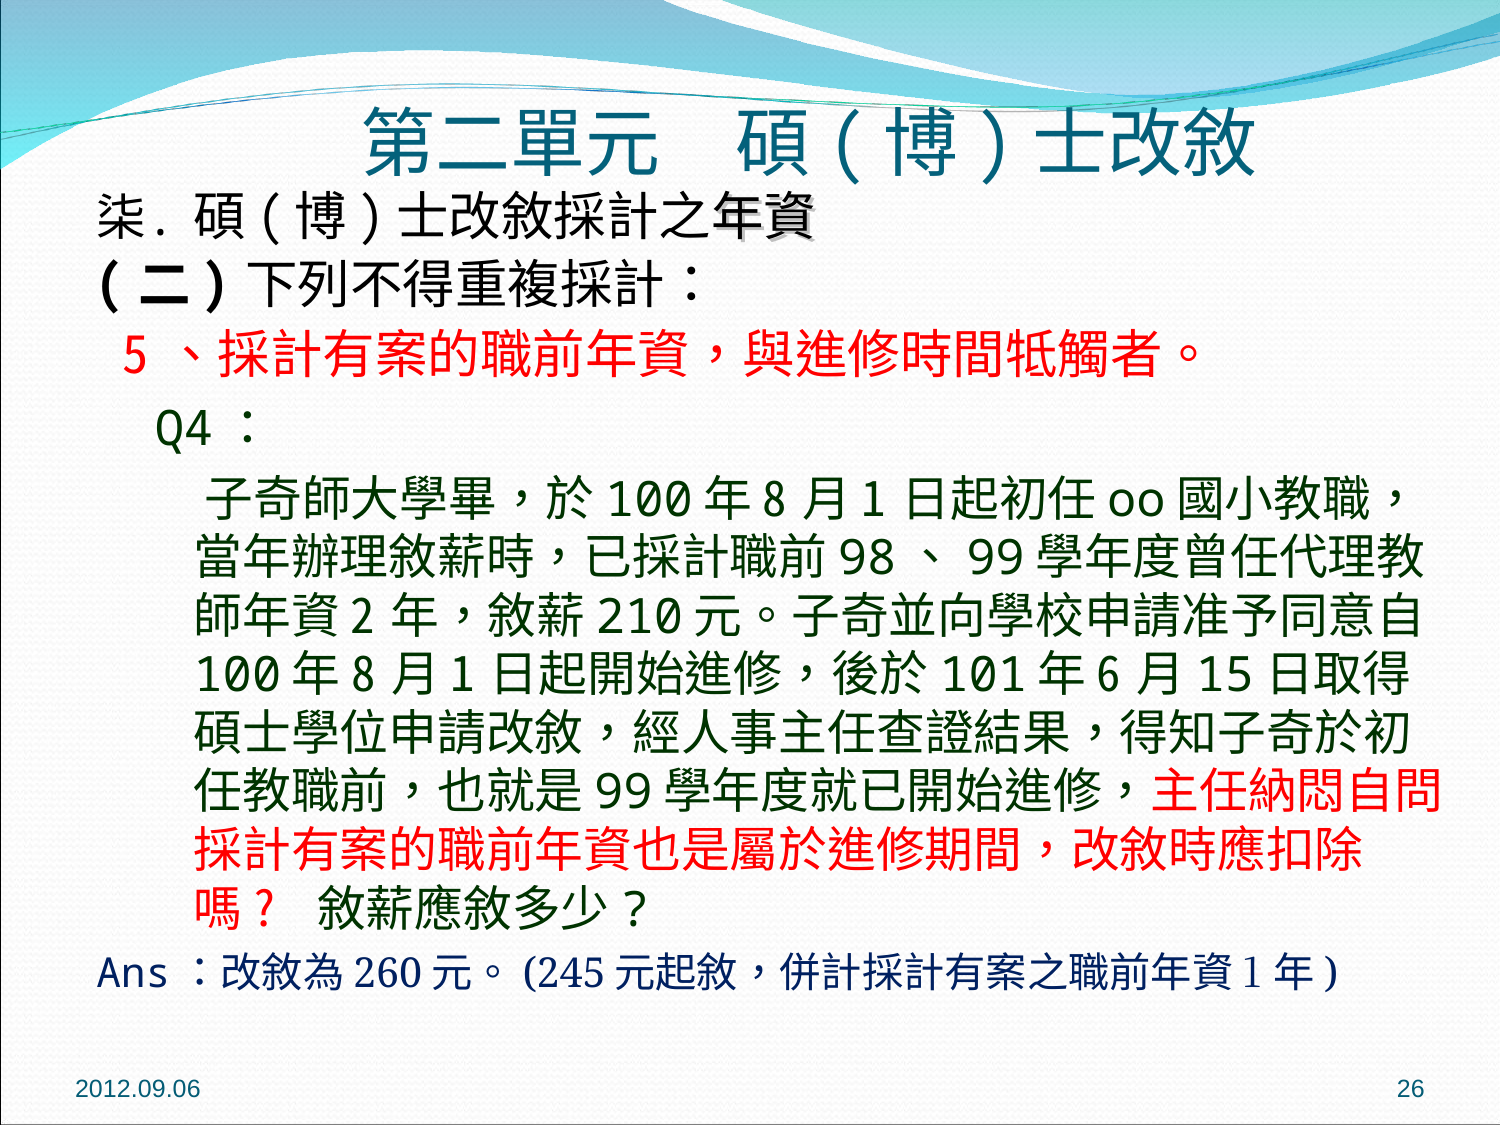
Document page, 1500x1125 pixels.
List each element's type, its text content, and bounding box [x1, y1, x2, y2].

text_box 第二單元 碩(博)士改敘 [171, 35, 1447, 186]
text_box <number> [1299, 1042, 1426, 1103]
text_box 2012.09.06 [74, 1042, 426, 1103]
picture [0, 0, 1500, 1125]
list 碩(博)士改敘採計之年資 (二)下列不得重複採計： 5、採計有案的職前年資，與進修時間牴觸者。 Q4： 子奇師大學畢，於100年8月1日起初任oo國小教職，當年辦理敘薪時，已採計職前98、99學年度曾任代理教師年資2年，敘薪210元。子奇並向學校申請准予同意自100年8月1日起開始進修，後於101年6月15日取得碩士學位申請改敘，經人事主任查證結果，得知子奇於初任教職前，也就是99學年度就已開始進修，主任納悶自問採計有案的職前年資也是屬於進修期間，改敘時應扣除嗎? 敘薪應敘多少? Ans：改敘為260元。(245元起敘，併計採計有案之職前年資1年) [81, 187, 1463, 1013]
